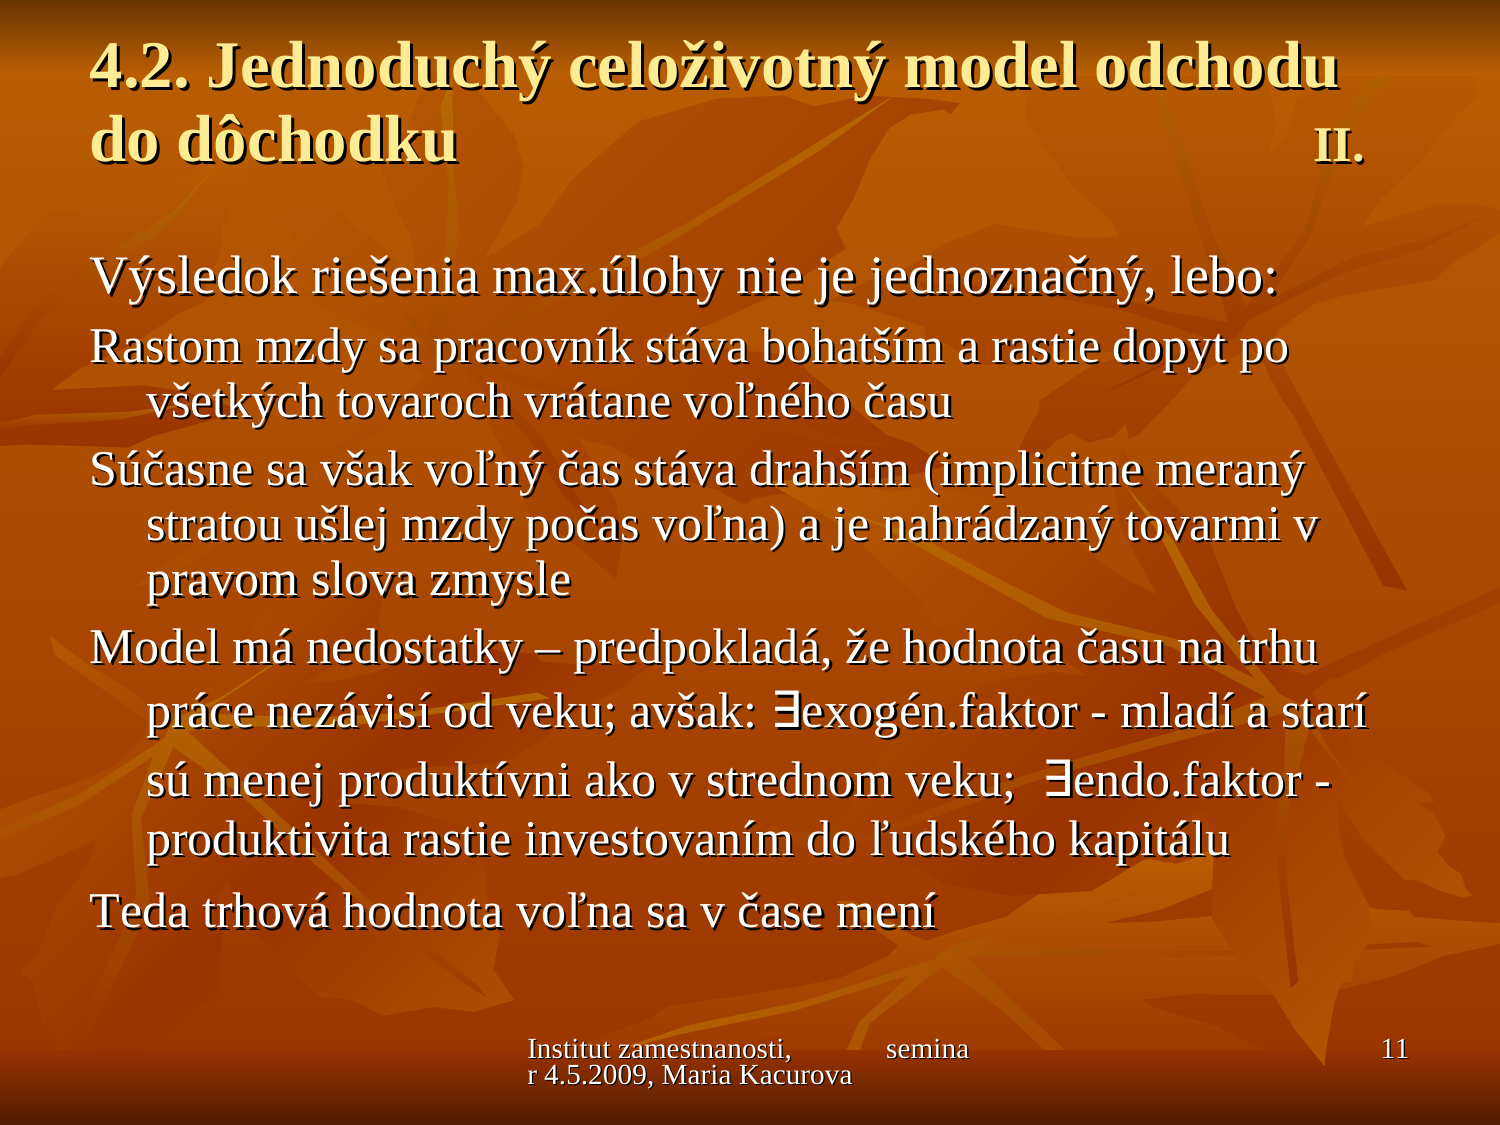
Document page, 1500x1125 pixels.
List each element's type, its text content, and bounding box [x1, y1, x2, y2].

title 4.2. Jednoduchý celoživotný model odchodu do dôchodku II. [75, 11, 1426, 237]
list Výsledok riešenia max.úlohy nie je jednoznačný, lebo: Rastom mzdy sa pracovník stáva bohatším a rastie dopyt po všetkých tovaroch vrátane voľného času Súčasne sa však voľný čas stáva drahším (implicitne meraný stratou ušlej mzdy počas voľna) a je nahrádzaný tovarmi v pravom slova zmysle Model má nedostatky – predpokladá, že hodnota času na trhu práce nezávisí od veku; avšak: ∃exogén.faktor - mladí a starí sú menej produktívni ako v strednom veku; ∃endo.faktor - produktivita rastie investovaním do ľudského kapitálu Teda trhová hodnota voľna sa v čase mení [75, 237, 1426, 1125]
